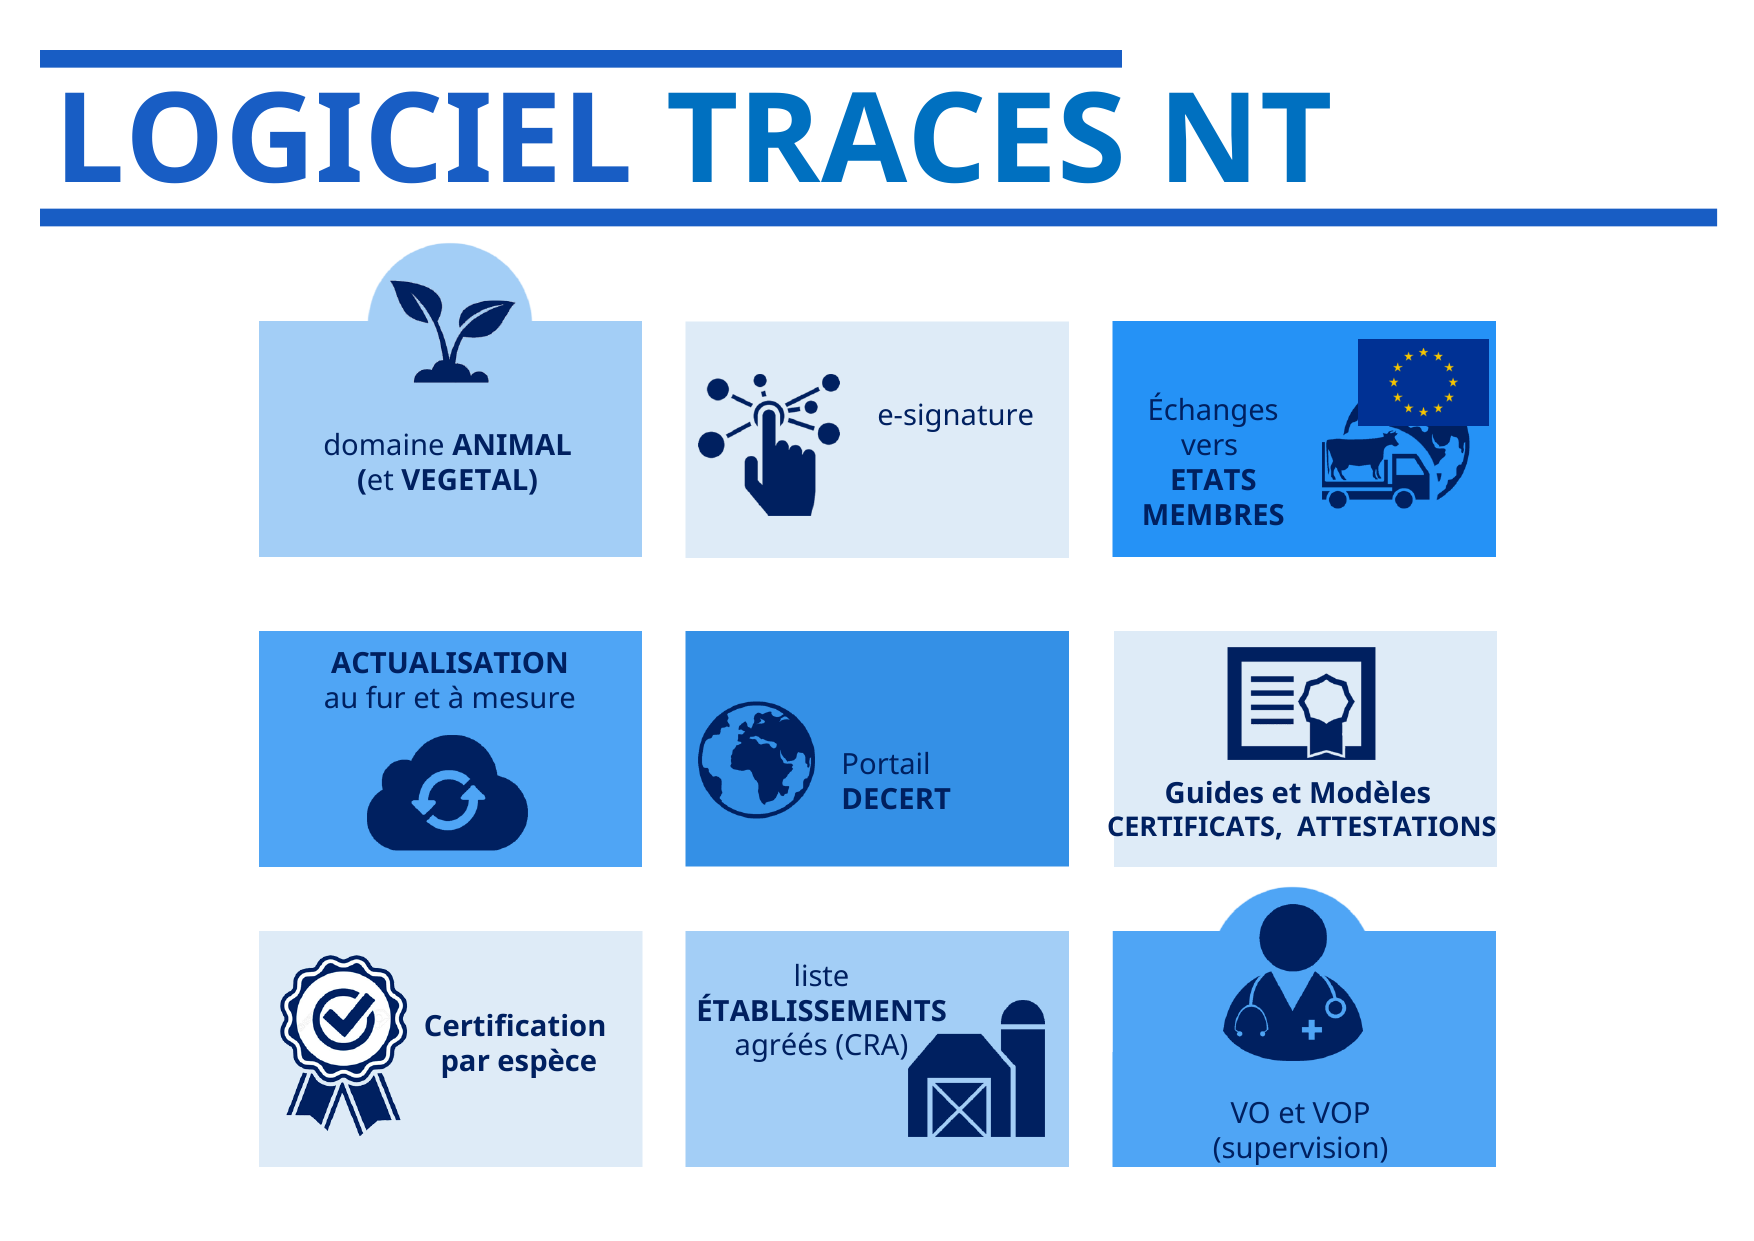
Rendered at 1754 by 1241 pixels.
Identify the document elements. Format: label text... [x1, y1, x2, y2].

text_box domaine ANIMAL (et VEGETAL) [289, 418, 606, 505]
text_box LOGICIEL TRACES NT [40, 66, 1693, 220]
text_box VO et VOP (supervision) [1153, 1087, 1448, 1173]
picture [237, 617, 664, 883]
text_box Échanges vers ETATS MEMBRES [1115, 383, 1312, 539]
text_box ACTUALISATION au fur et à mesure [303, 636, 597, 722]
picture [674, 607, 1682, 1204]
text_box Guides et Modèles CERTIFICATS, ATTESTATIONS [1086, 766, 1553, 871]
text_box e-signature [833, 388, 1078, 439]
text_box Certification par espèce [372, 999, 666, 1086]
picture [671, 295, 1516, 584]
picture [72, 907, 664, 1204]
text_box Portail DECERT [826, 738, 1052, 789]
picture [235, 225, 666, 584]
text_box liste ÉTABLISSEMENTS agréés (CRA) [674, 949, 969, 1070]
